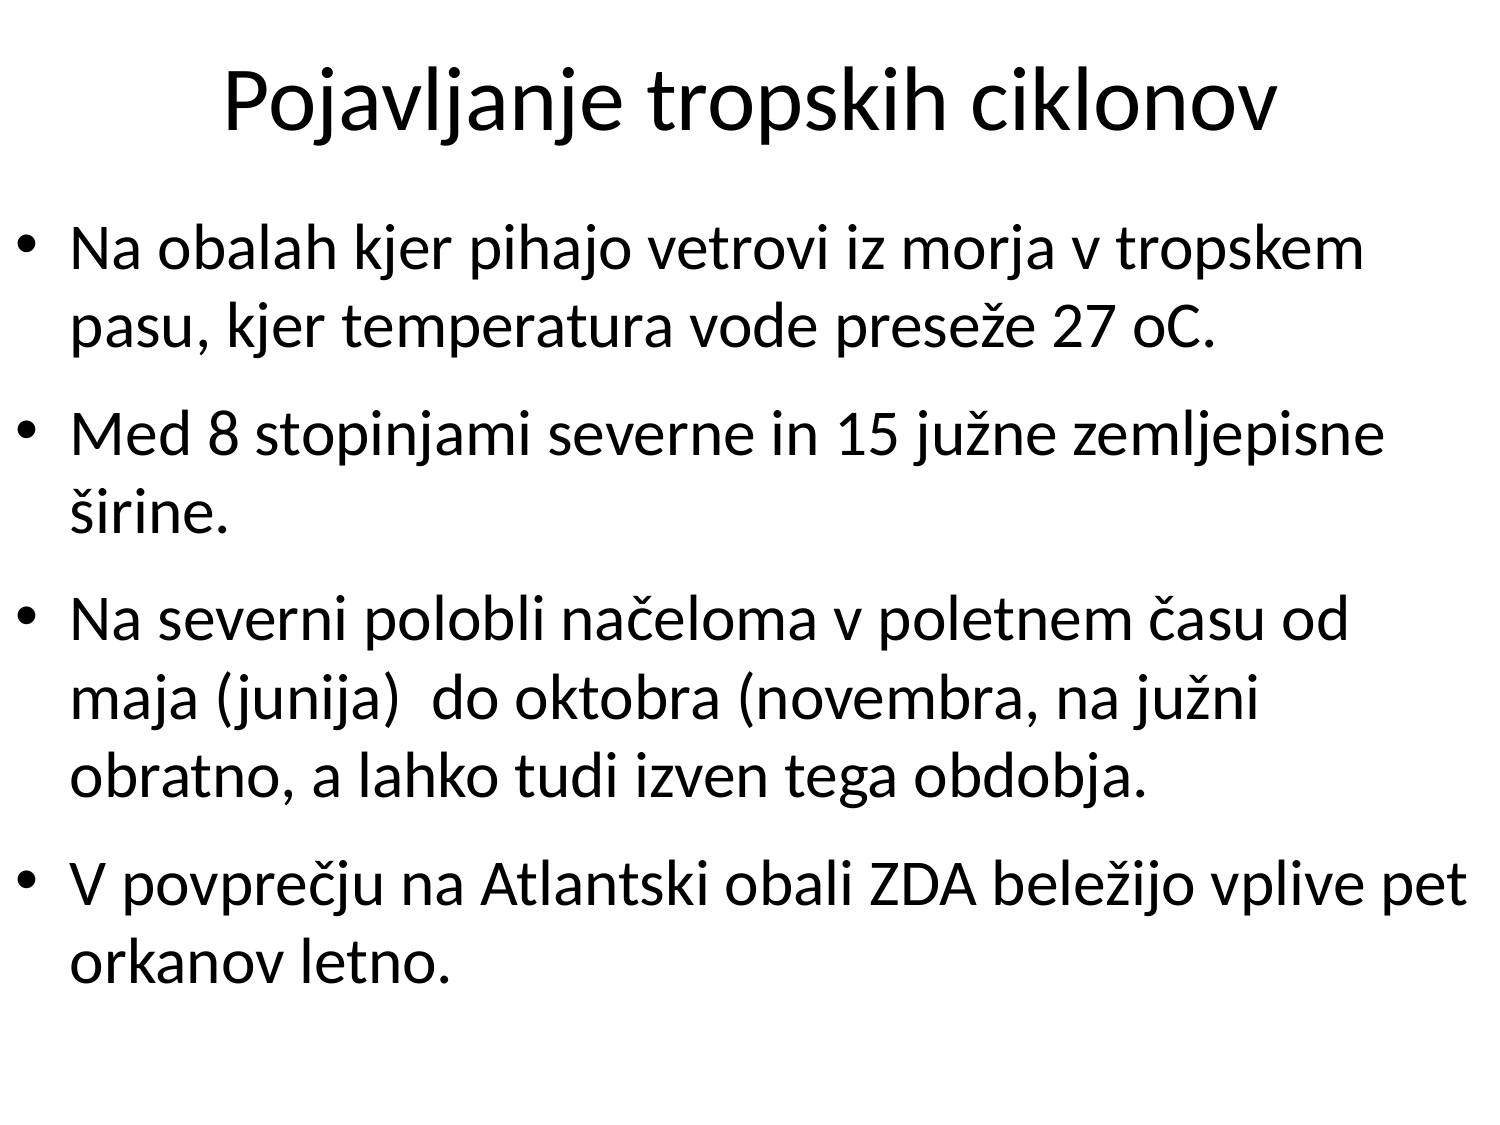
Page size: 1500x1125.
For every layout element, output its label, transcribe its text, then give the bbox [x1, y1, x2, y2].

list Na obalah kjer pihajo vetrovi iz morja v tropskem pasu, kjer temperatura vode preseže 27 oC. Med 8 stopinjami severne in 15 južne zemljepisne širine. Na severni polobli načeloma v poletnem času od maja (junija) do oktobra (novembra, na južni obratno, a lahko tudi izven tega obdobja. V povprečju na Atlantski obali ZDA beležijo vplive pet orkanov letno. [0, 196, 1500, 1005]
title Pojavljanje tropskih ciklonov [76, 0, 1427, 188]
